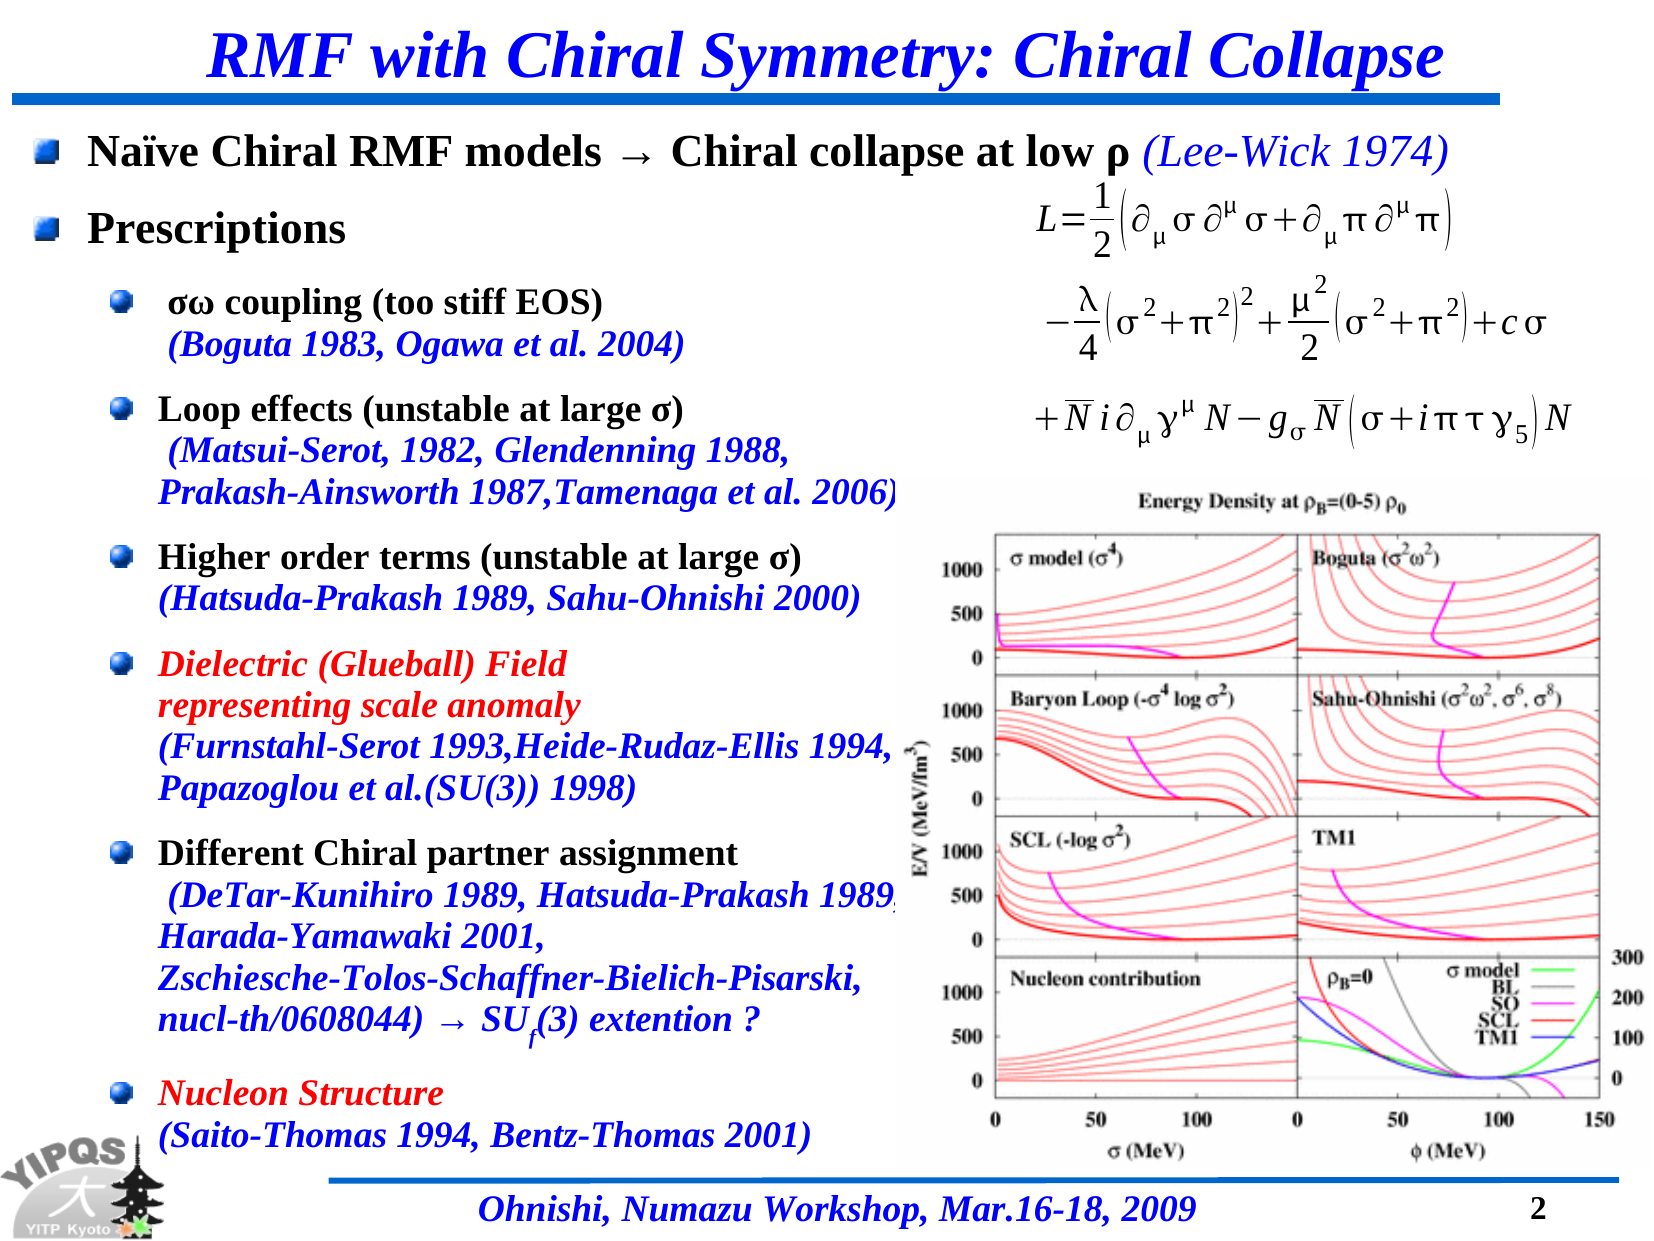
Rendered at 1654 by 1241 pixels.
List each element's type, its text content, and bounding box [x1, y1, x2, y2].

title RMF with Chiral Symmetry: Chiral Collapse [0, 0, 1654, 111]
chart [904, 172, 1577, 453]
picture [0, 1128, 165, 1241]
picture [895, 474, 1650, 1169]
list Naïve Chiral RMF models → Chiral collapse at low ρ (Lee-Wick 1974) Prescriptions σω coupling (too stiff EOS) (Boguta 1983, Ogawa et al. 2004) Loop effects (unstable at large σ) (Matsui-Serot, 1982, Glendenning 1988, Prakash-Ainsworth 1987,Tamenaga et al. 2006) Higher order terms (unstable at large σ) (Hatsuda-Prakash 1989, Sahu-Ohnishi 2000) Dielectric (Glueball) Field representing scale anomaly (Furnstahl-Serot 1993,Heide-Rudaz-Ellis 1994, Papazoglou et al.(SU(3)) 1998) Different Chiral partner assignment (DeTar-Kunihiro 1989, Hatsuda-Prakash 1989, Harada-Yamawaki 2001, Zschiesche-Tolos-Schaffner-Bielich-Pisarski, nucl-th/0608044) → SUf(3) extention ? Nucleon Structure (Saito-Thomas 1994, Bentz-Thomas 2001) [16, 125, 1566, 1166]
